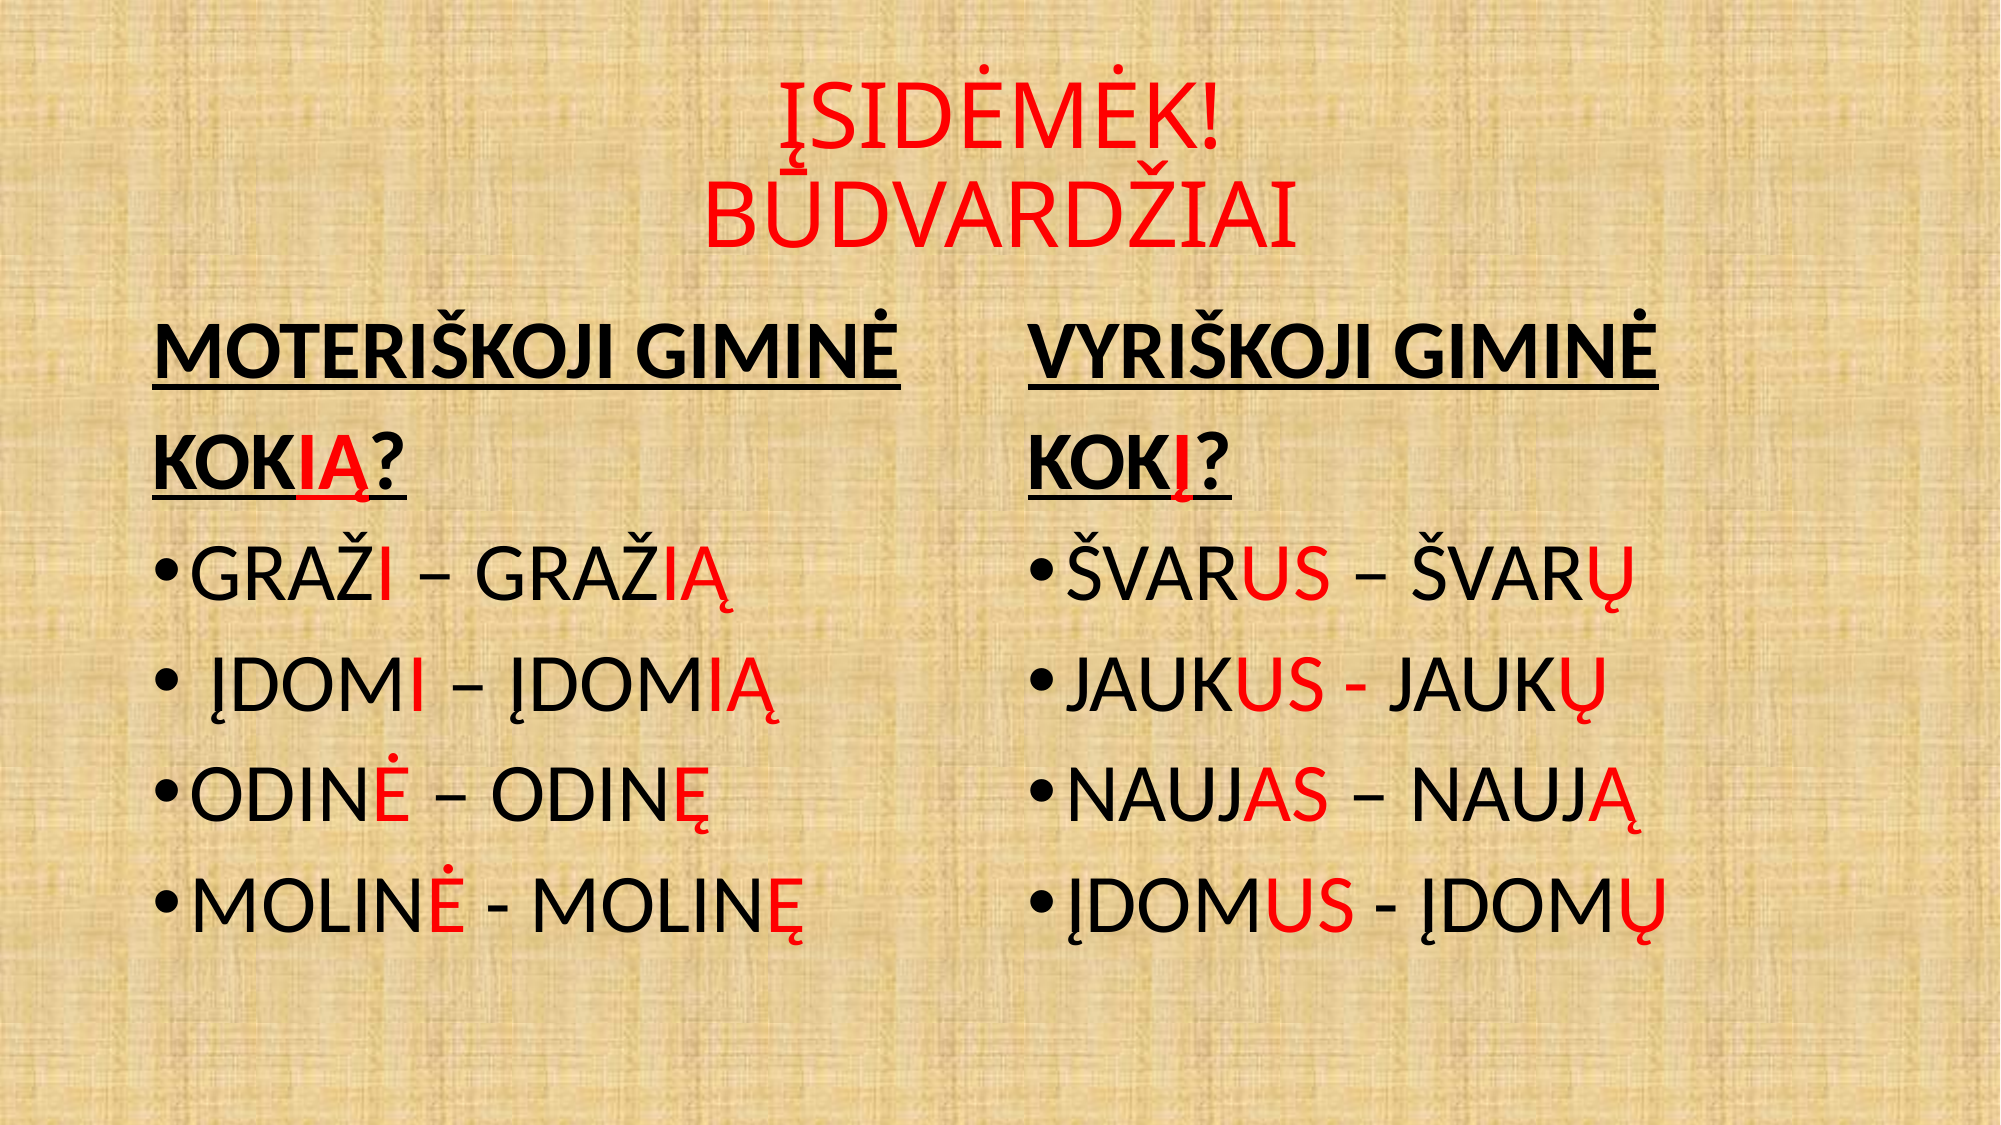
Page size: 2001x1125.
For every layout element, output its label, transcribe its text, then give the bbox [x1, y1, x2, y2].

title ĮSIDĖMĖK! BŪDVARDŽIAI [137, 59, 1863, 278]
list VYRIŠKOJI GIMINĖ KOKĮ? ŠVARUS – ŠVARŲ JAUKUS - JAUKŲ NAUJAS – NAUJĄ ĮDOMUS - ĮDOMŲ [1012, 299, 1863, 1014]
list MOTERIŠKOJI GIMINĖ KOKIĄ? GRAŽI – GRAŽIĄ ĮDOMI – ĮDOMIĄ ODINĖ – ODINĘ MOLINĖ - MOLINĘ [137, 299, 988, 1014]
